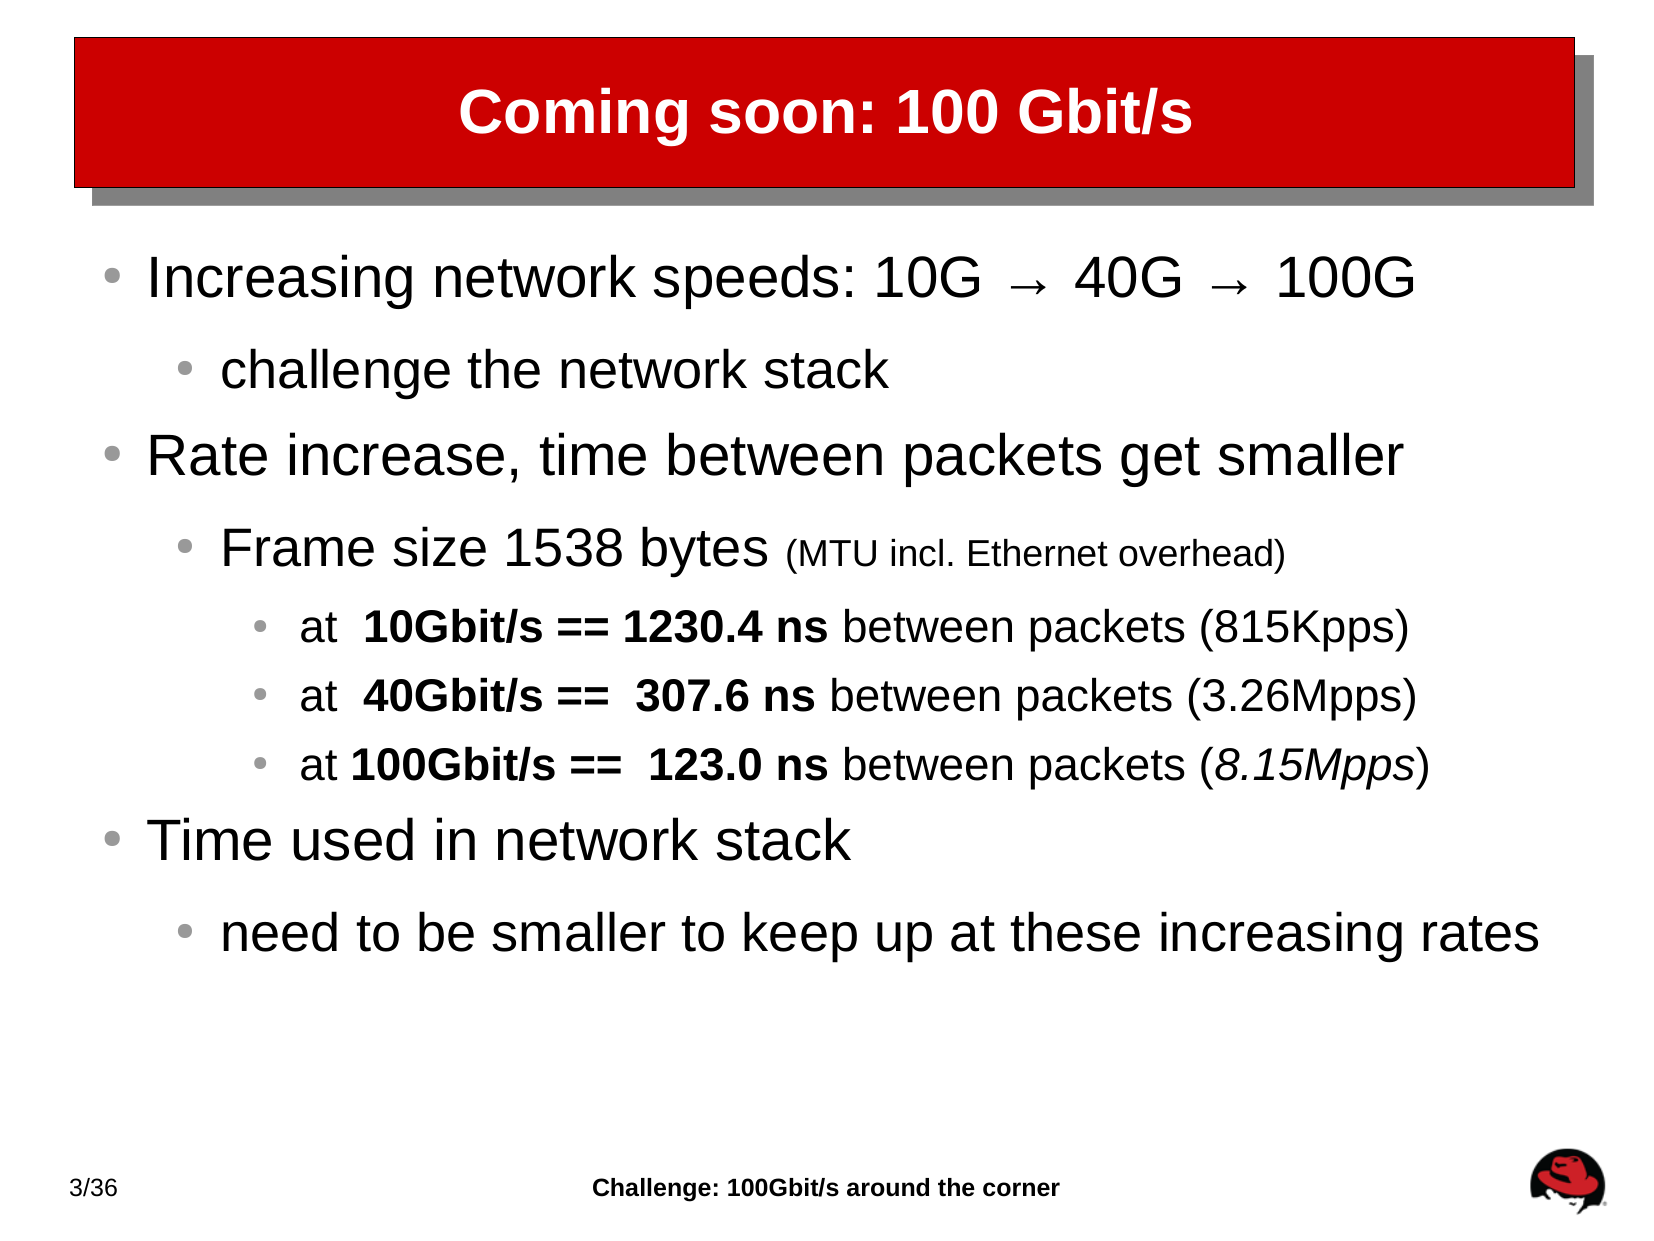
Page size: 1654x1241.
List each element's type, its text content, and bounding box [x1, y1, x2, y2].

list Increasing network speeds: 10G → 40G → 100G challenge the network stack Rate increase, time between packets get smaller Frame size 1538 bytes (MTU incl. Ethernet overhead) at 10Gbit/s == 1230.4 ns between packets (815Kpps) at 40Gbit/s == 307.6 ns between packets (3.26Mpps) at 100Gbit/s == 123.0 ns between packets (8.15Mpps) Time used in network stack need to be smaller to keep up at these increasing rates [86, 244, 1575, 1059]
picture [1529, 1146, 1613, 1224]
text_box [82, 37, 1571, 203]
